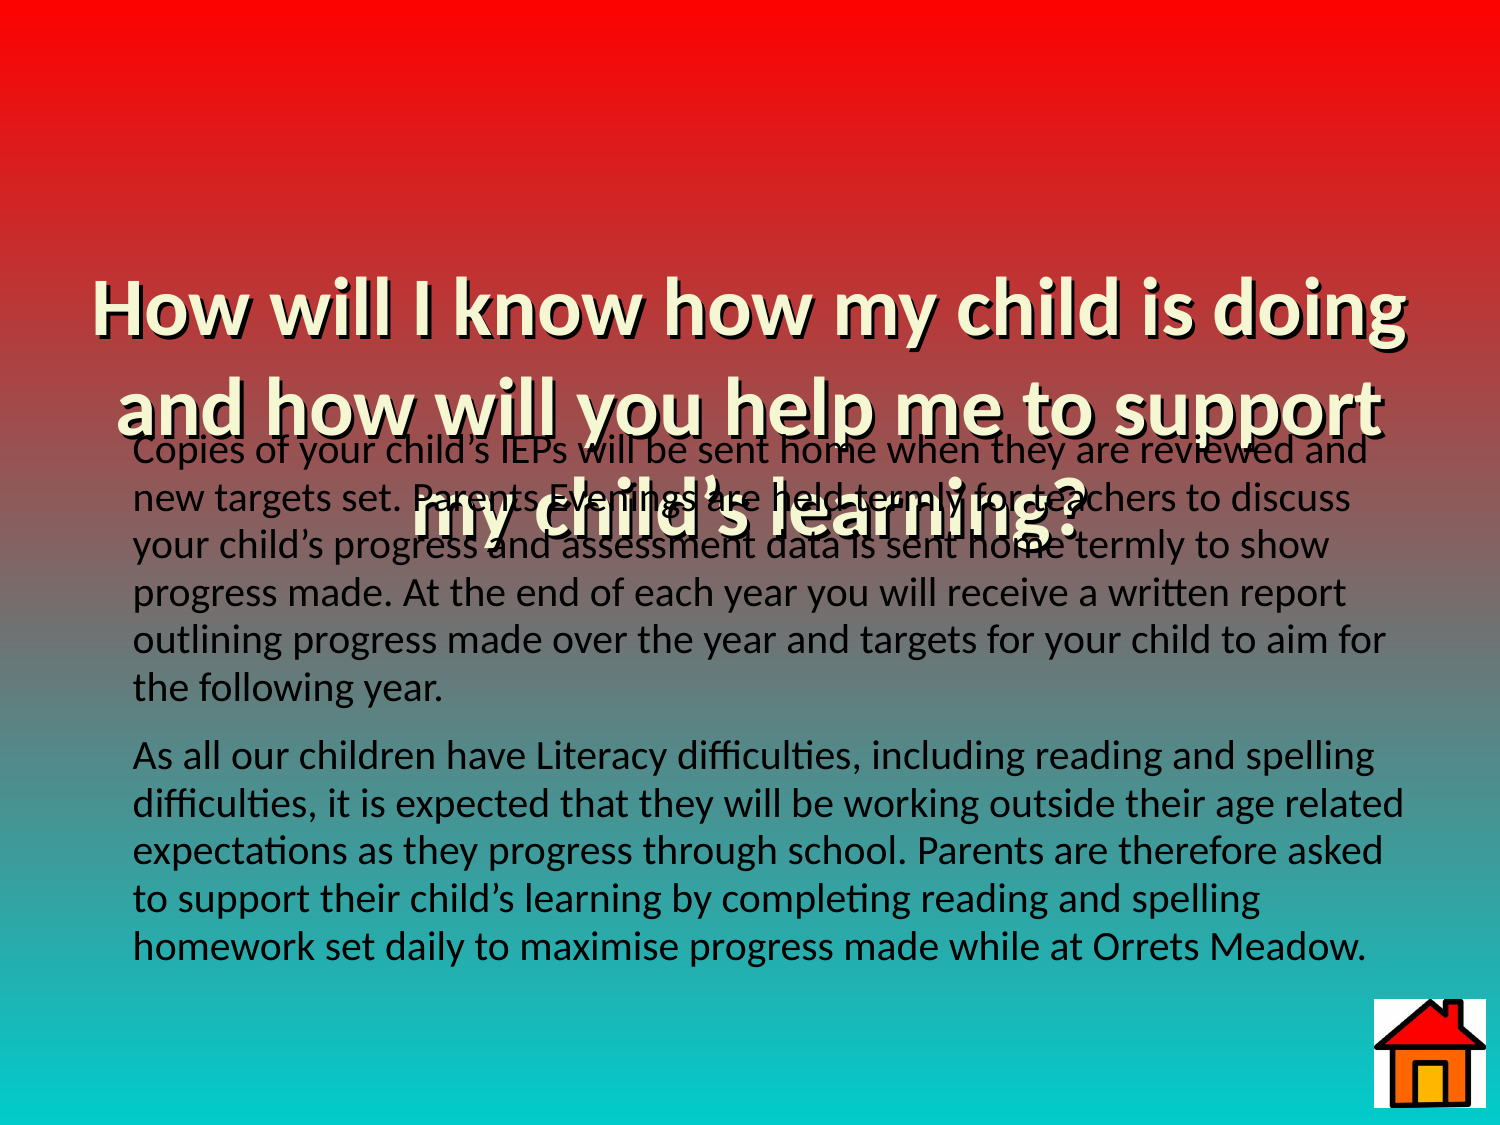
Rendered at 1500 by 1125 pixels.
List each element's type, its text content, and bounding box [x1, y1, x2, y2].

picture [1374, 999, 1486, 1108]
list Copies of your child’s IEPs will be sent home when they are reviewed and new targets set. Parents Evenings are held termly for teachers to discuss your child’s progress and assessment data is sent home termly to show progress made. At the end of each year you will receive a written report outlining progress made over the year and targets for your child to aim for the following year. As all our children have Literacy difficulties, including reading and spelling difficulties, it is expected that they will be working outside their age related expectations as they progress through school. Parents are therefore asked to support their child’s learning by completing reading and spelling homework set daily to maximise progress made while at Orrets Meadow. [80, 347, 1431, 1038]
title How will I know how my child is doing and how will you help me to support my child’s learning? [75, 45, 1426, 233]
